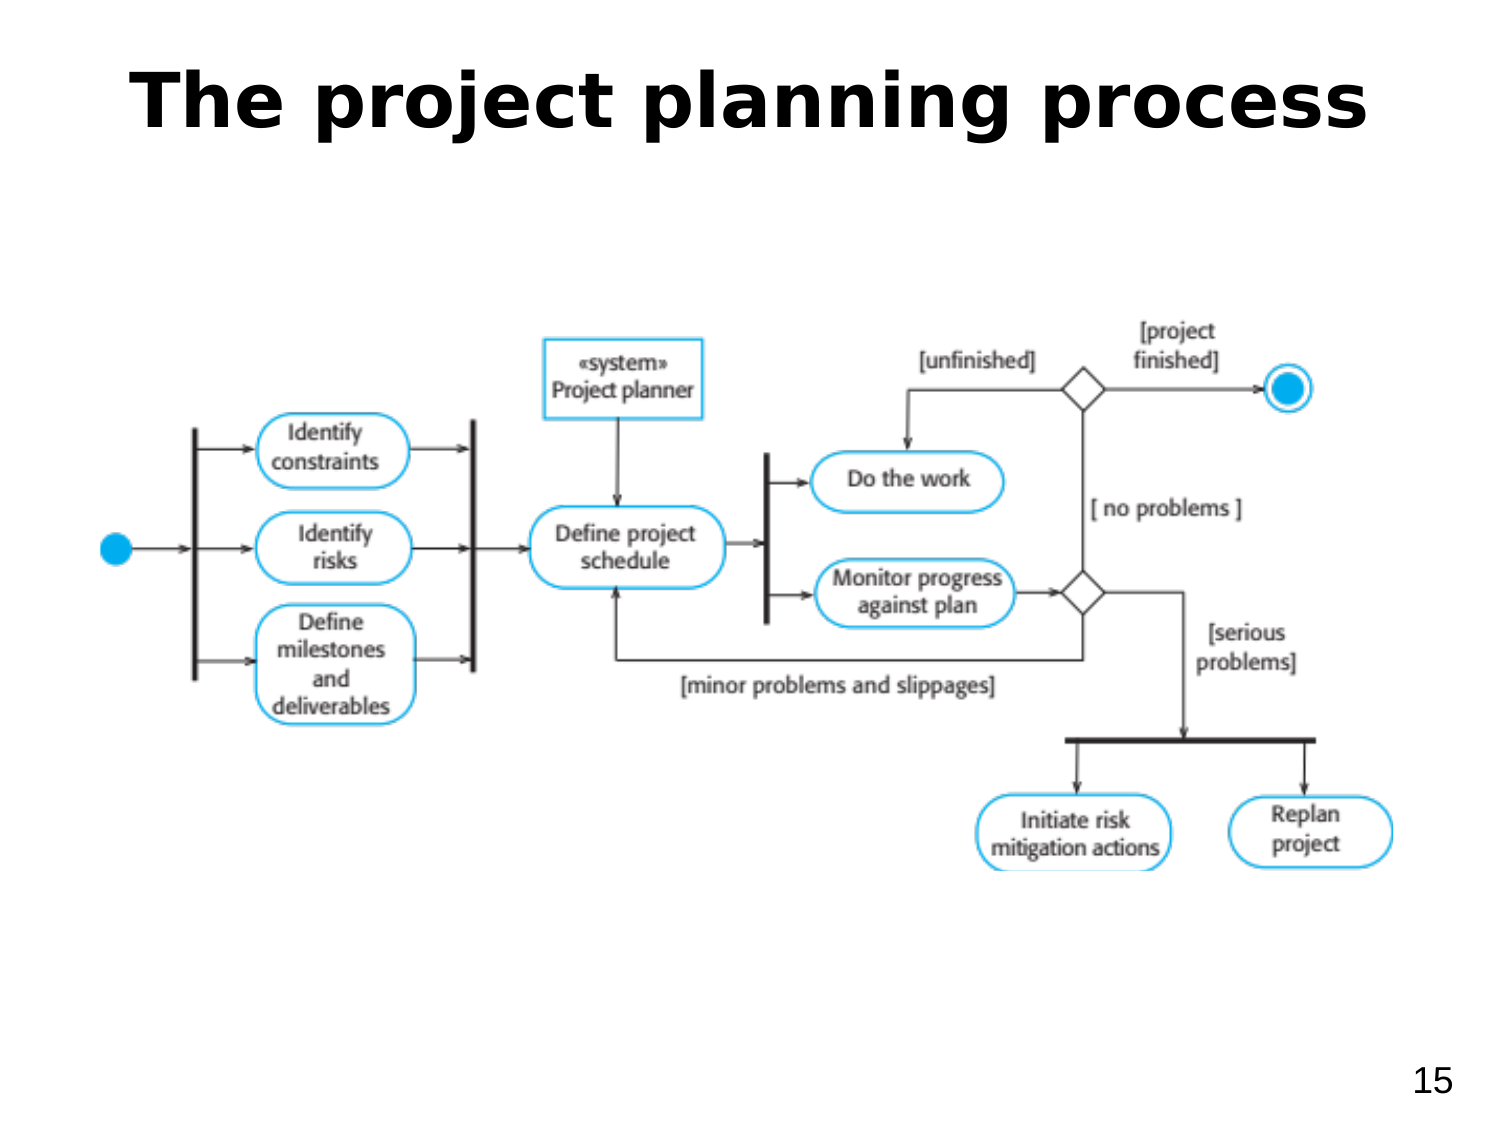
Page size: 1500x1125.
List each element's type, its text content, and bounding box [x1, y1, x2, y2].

title The project planning process [75, 44, 1425, 177]
picture [99, 316, 1394, 871]
